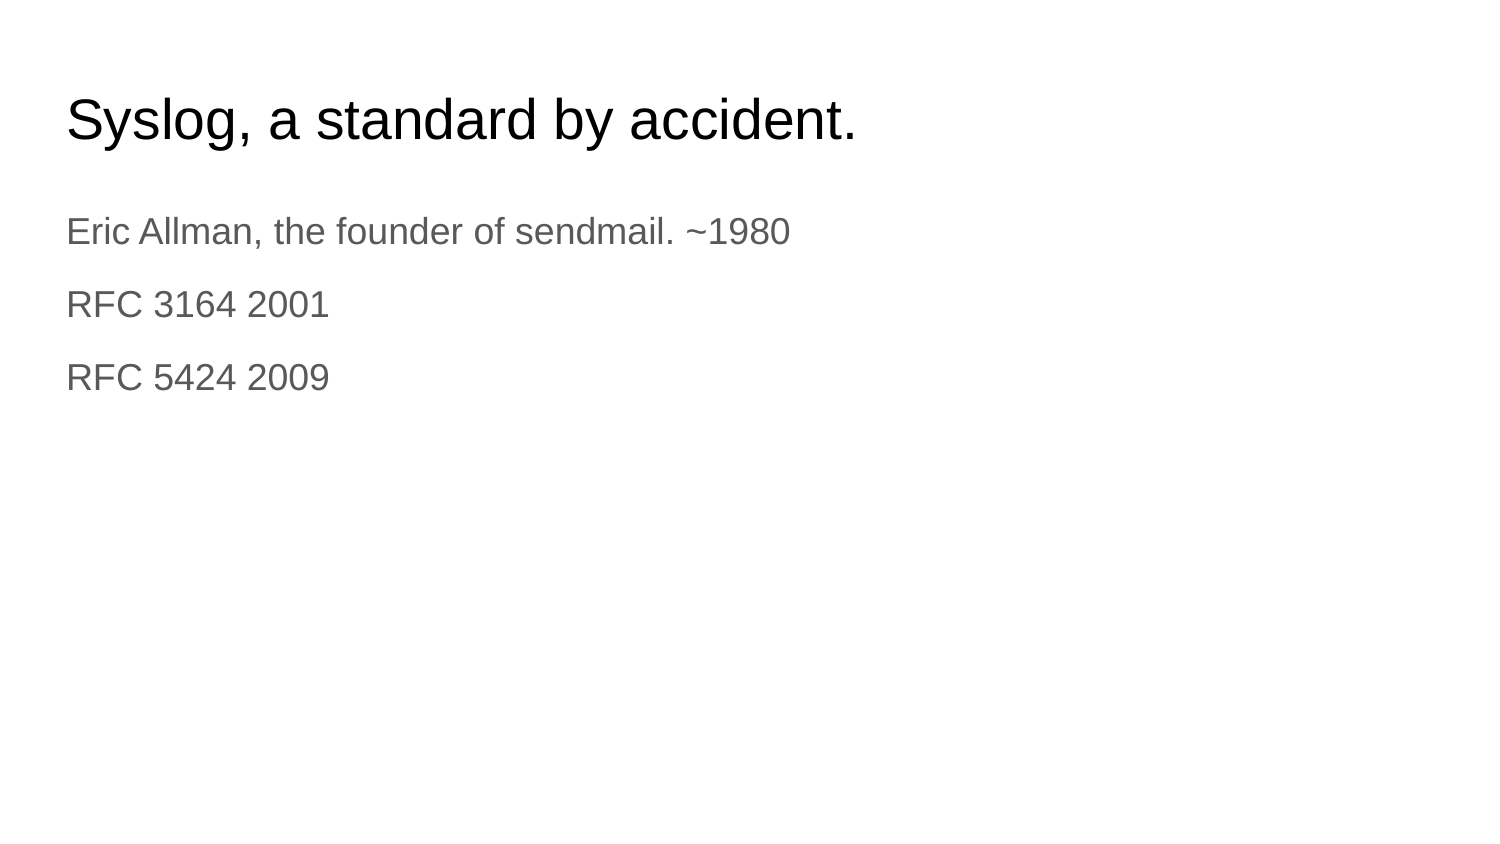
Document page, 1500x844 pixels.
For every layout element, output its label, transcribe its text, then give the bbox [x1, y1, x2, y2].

list Eric Allman, the founder of sendmail. ~1980 RFC 3164 2001 RFC 5424 2009 [51, 189, 1449, 750]
title Syslog, a standard by accident. [51, 72, 1449, 167]
